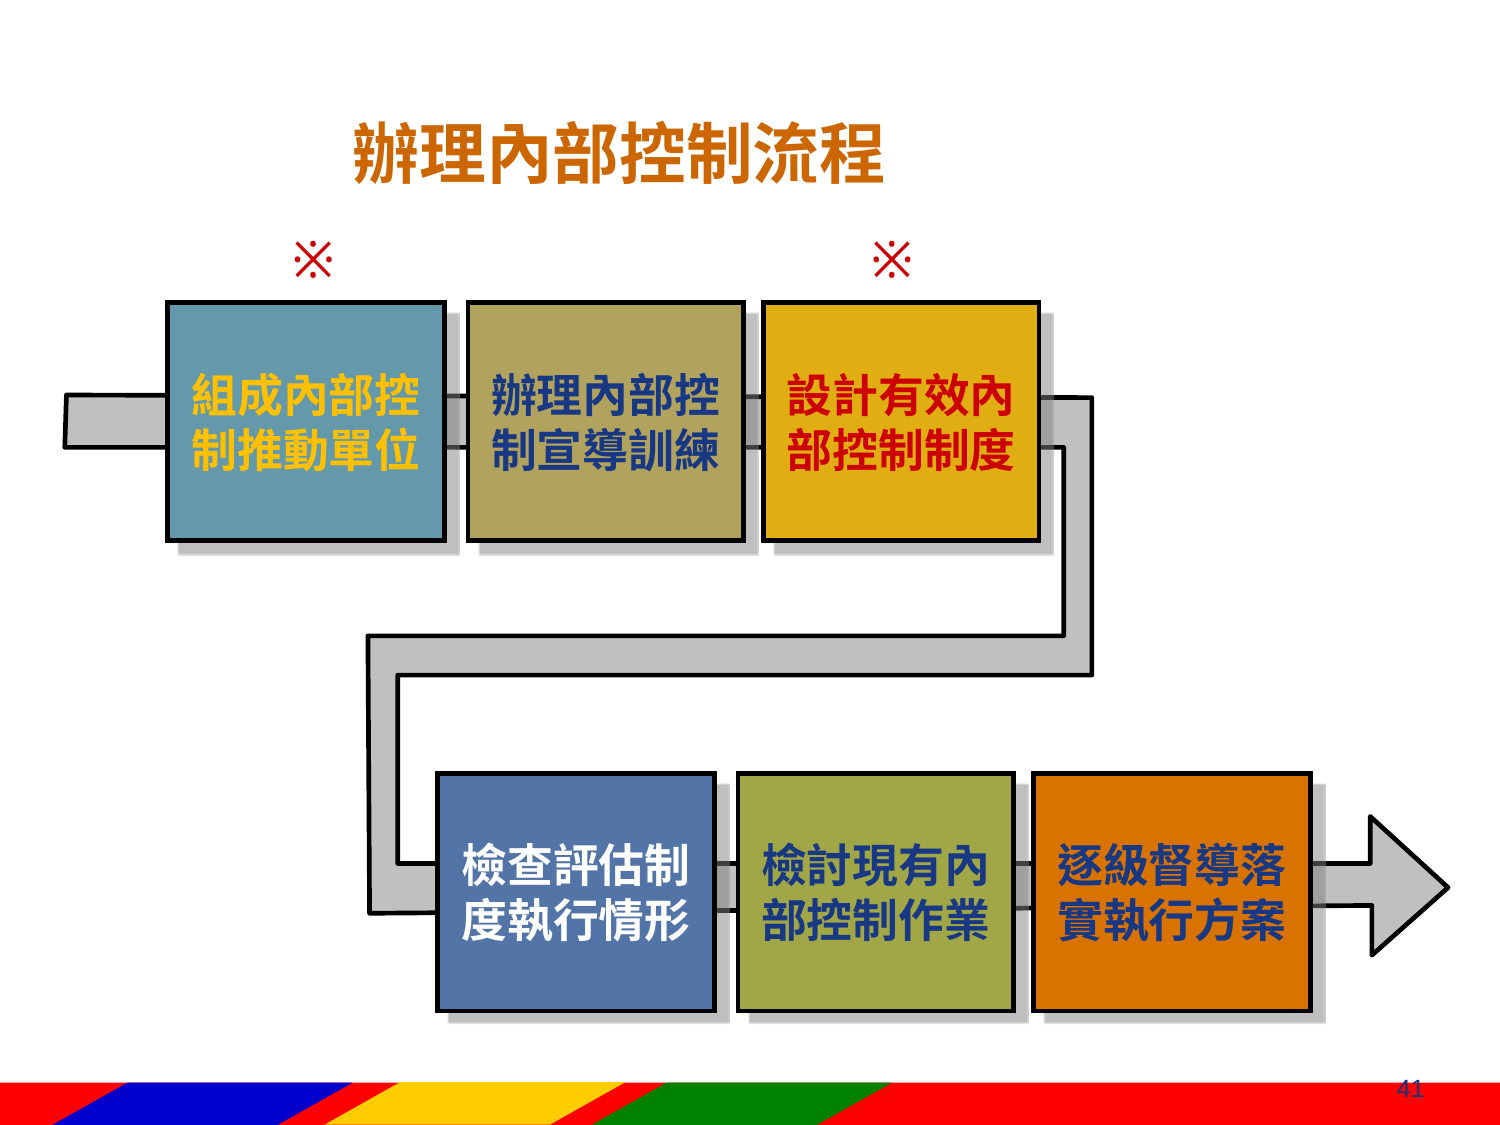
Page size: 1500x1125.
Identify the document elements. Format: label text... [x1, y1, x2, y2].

text_box [64, 395, 167, 448]
text_box 組成內部控制推動單位 [167, 302, 445, 541]
text_box 設計有效內部控制制度 [763, 302, 1039, 541]
text_box 辦理內部控制宣導訓練 [467, 302, 744, 541]
text_box [445, 395, 467, 448]
text_box 檢討現有內部控制作業 [737, 773, 1014, 1012]
text_box ※ [856, 219, 928, 296]
text_box 檢查評估制度執行情形 [437, 773, 715, 1012]
text_box [367, 397, 1092, 914]
title 辦理內部控制流程 [324, 94, 948, 200]
text_box [1311, 816, 1449, 956]
text_box [1014, 863, 1033, 909]
text_box ※ [277, 219, 349, 296]
text_box [744, 396, 763, 448]
text_box [715, 863, 737, 911]
text_box 逐級督導落實執行方案 [1033, 773, 1311, 1012]
text_box <編號> [1299, 1042, 1426, 1103]
